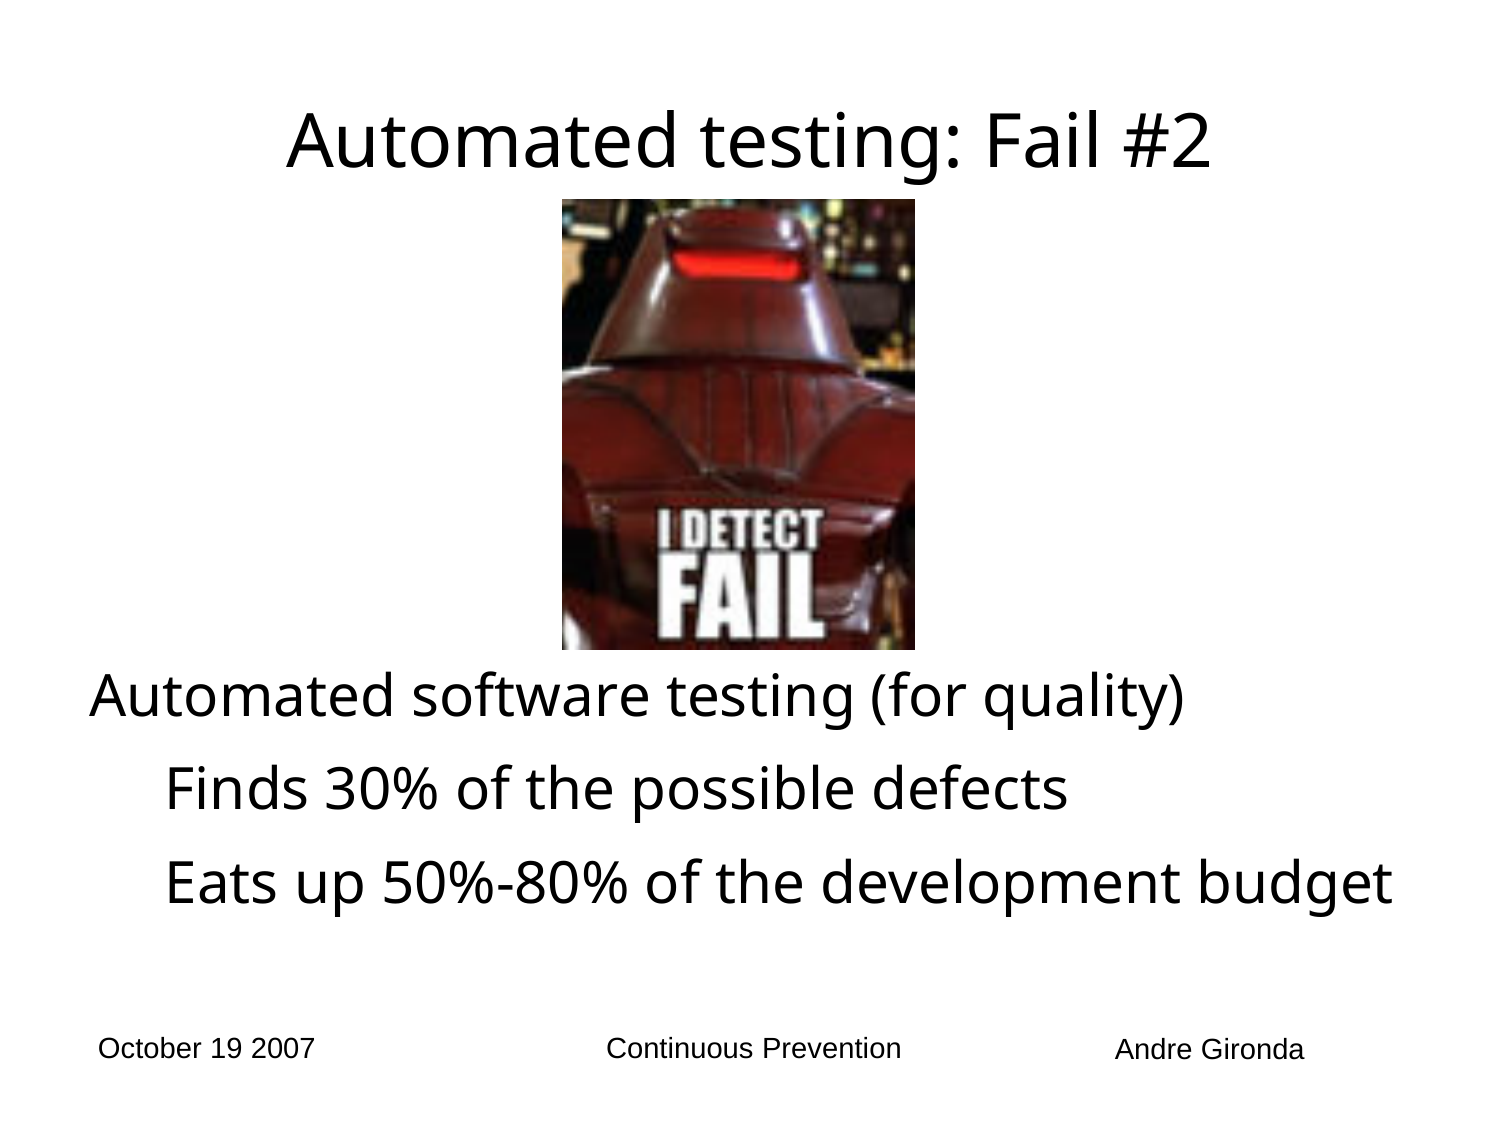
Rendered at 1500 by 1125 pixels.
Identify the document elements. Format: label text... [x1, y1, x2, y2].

list Automated software testing (for quality) Finds 30% of the possible defects Eats up 50%-80% of the development budget [75, 646, 1426, 1006]
title Automated testing: Fail #2 [75, 45, 1426, 233]
picture [562, 199, 915, 651]
